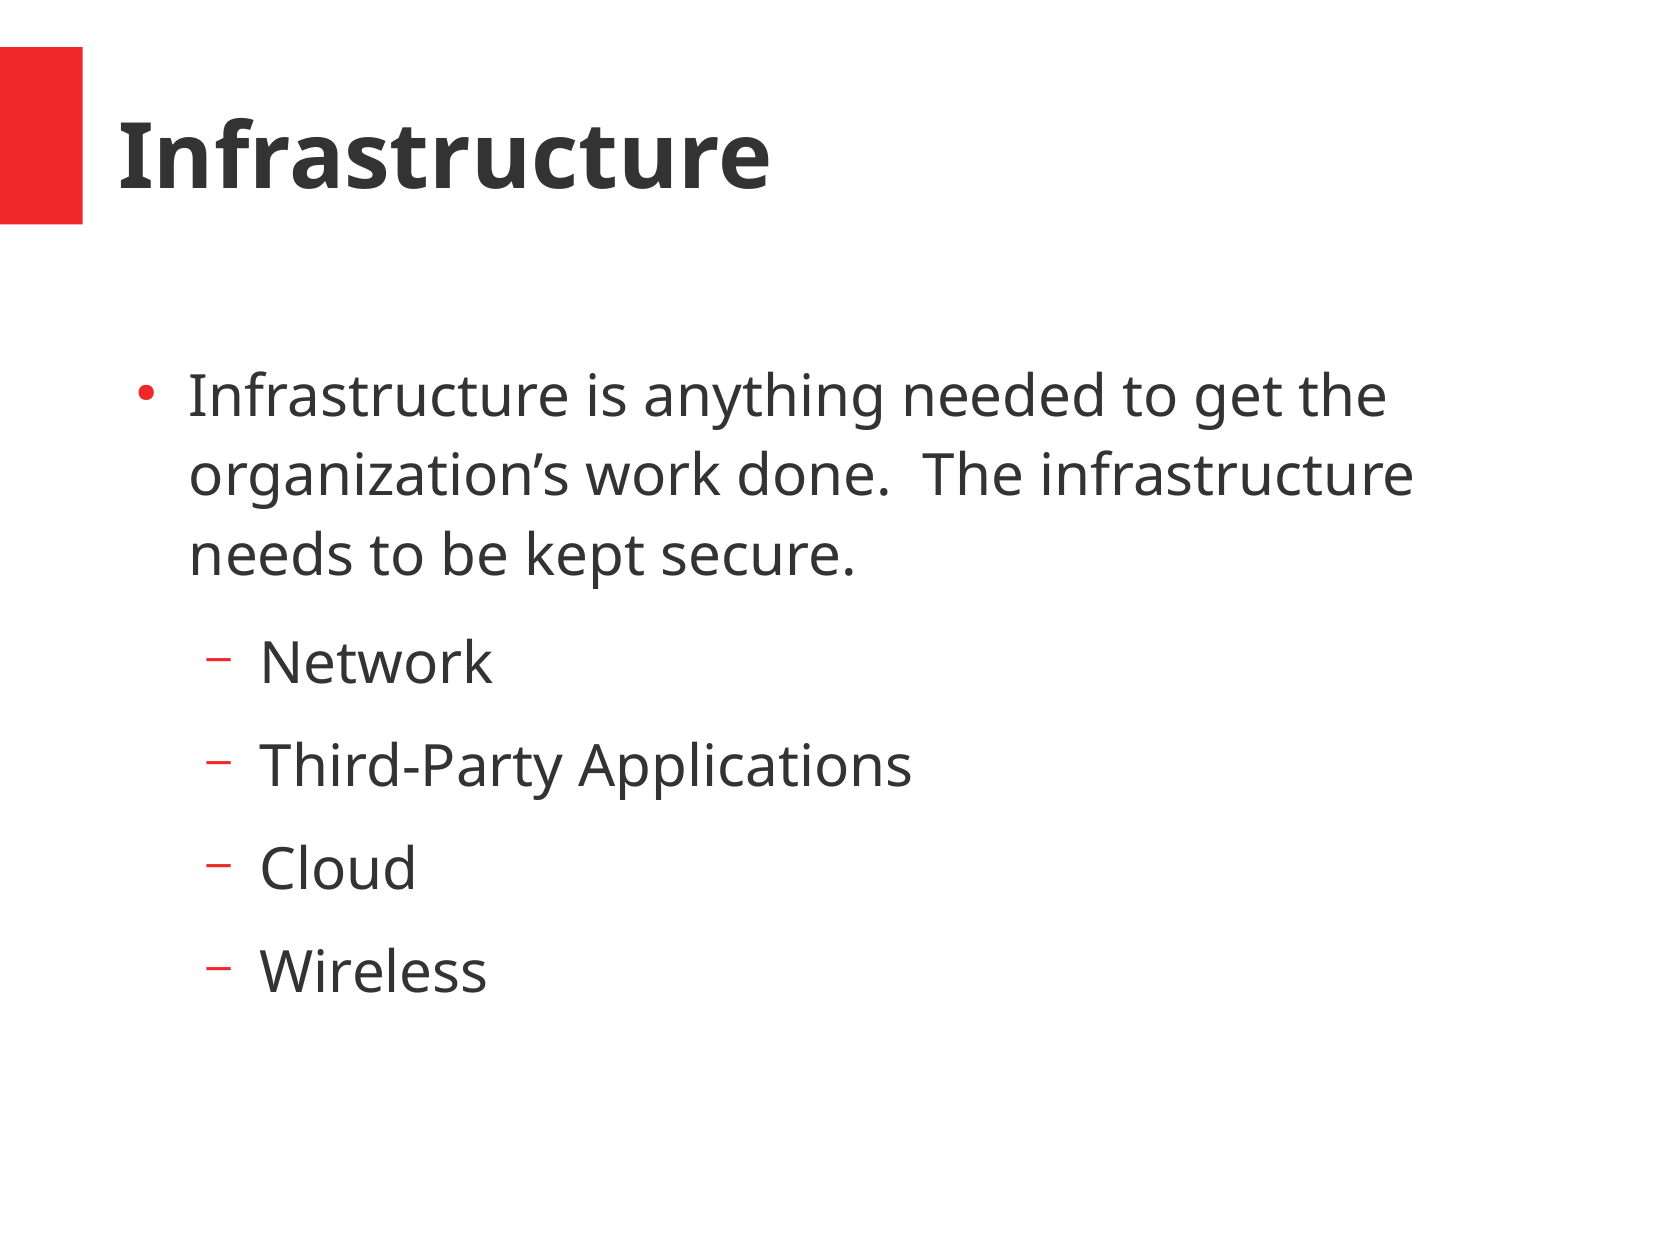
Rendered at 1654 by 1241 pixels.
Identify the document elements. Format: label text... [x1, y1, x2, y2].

list Infrastructure is anything needed to get the organization’s work done. The infrastructure needs to be kept secure. Network Third-Party Applications Cloud Wireless [118, 354, 1536, 1074]
title Infrastructure [118, 49, 1571, 257]
